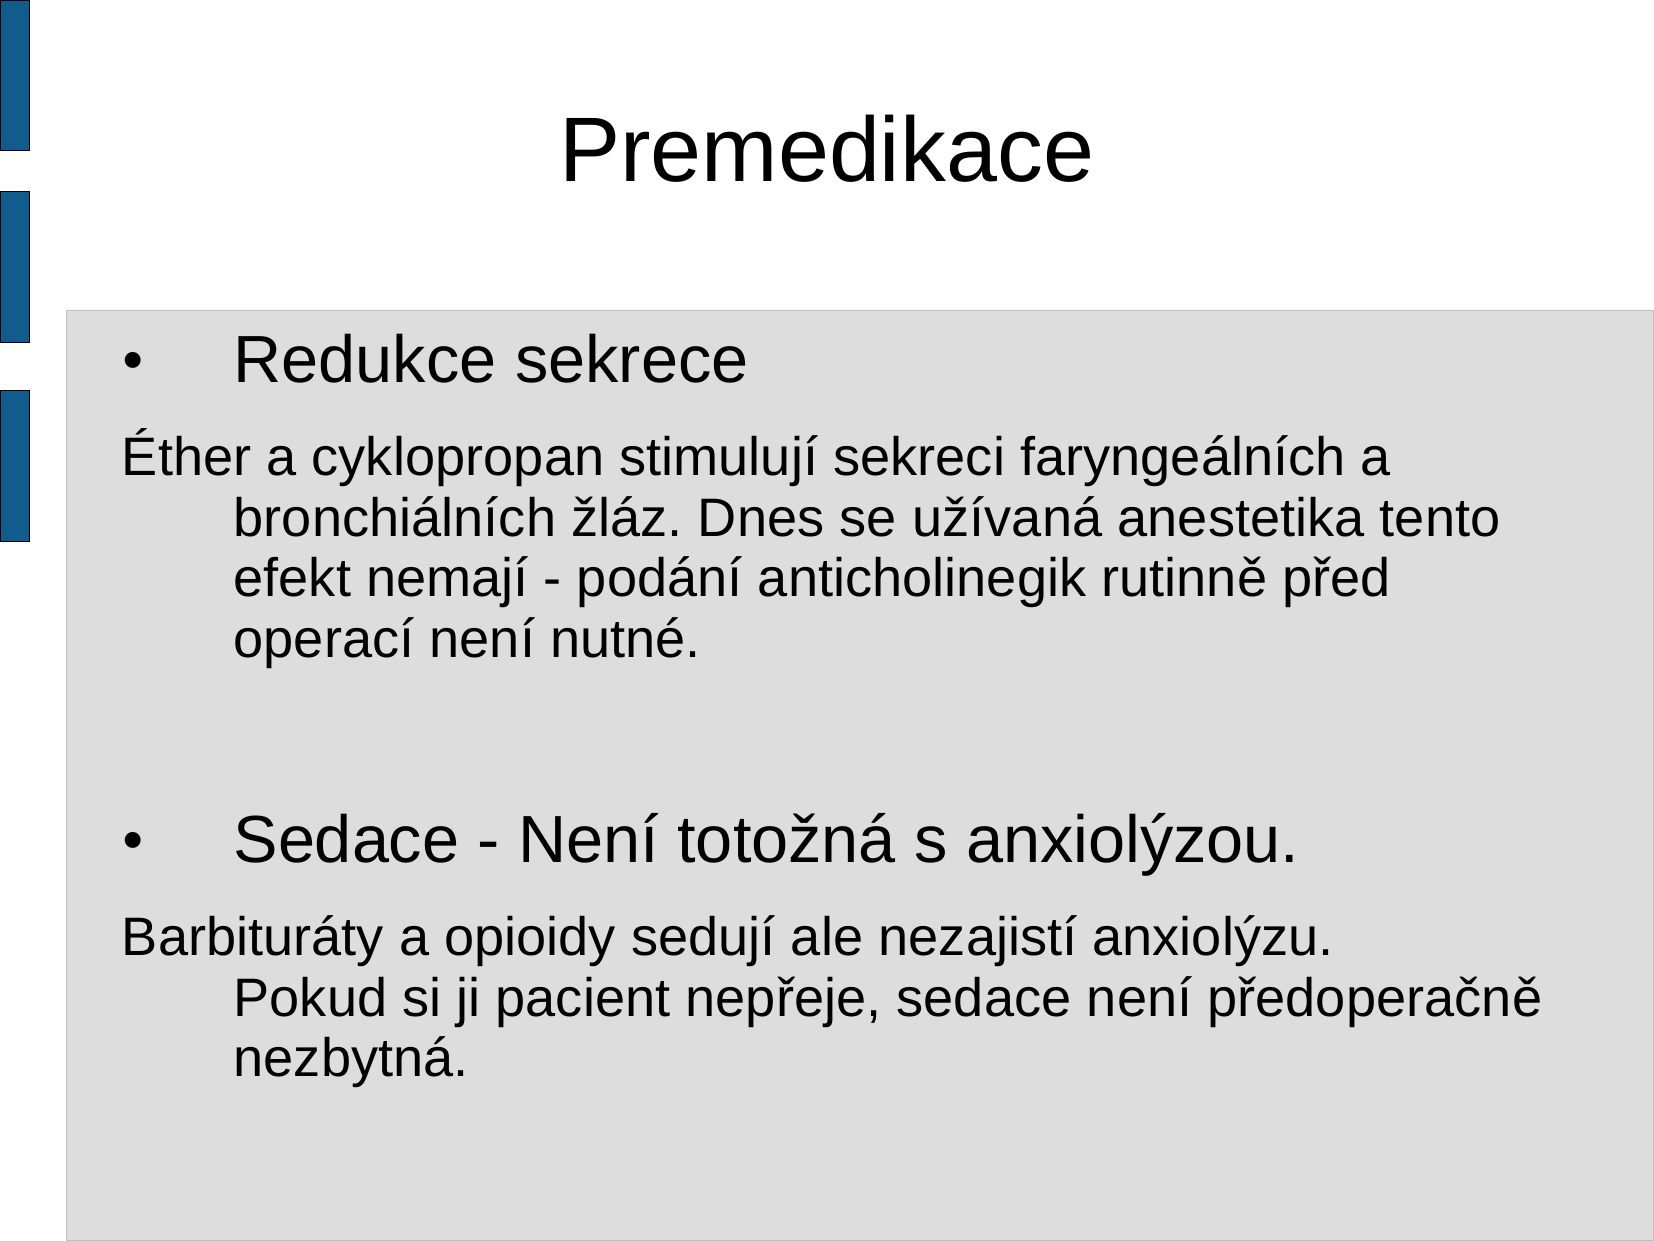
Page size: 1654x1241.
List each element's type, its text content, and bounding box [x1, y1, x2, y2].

title Premedikace [121, 46, 1533, 253]
list Redukce sekrece Éther a cyklopropan stimulují sekreci faryngeálních a bronchiálních žláz. Dnes se užívaná anestetika tento efekt nemají - podání anticholinegik rutinně před operací není nutné. Sedace - Není totožná s anxiolýzou. Barbituráty a opioidy sedují ale nezajistí anxiolýzu. Pokud si ji pacient nepřeje, sedace není předoperačně nezbytná. [121, 322, 1560, 1193]
